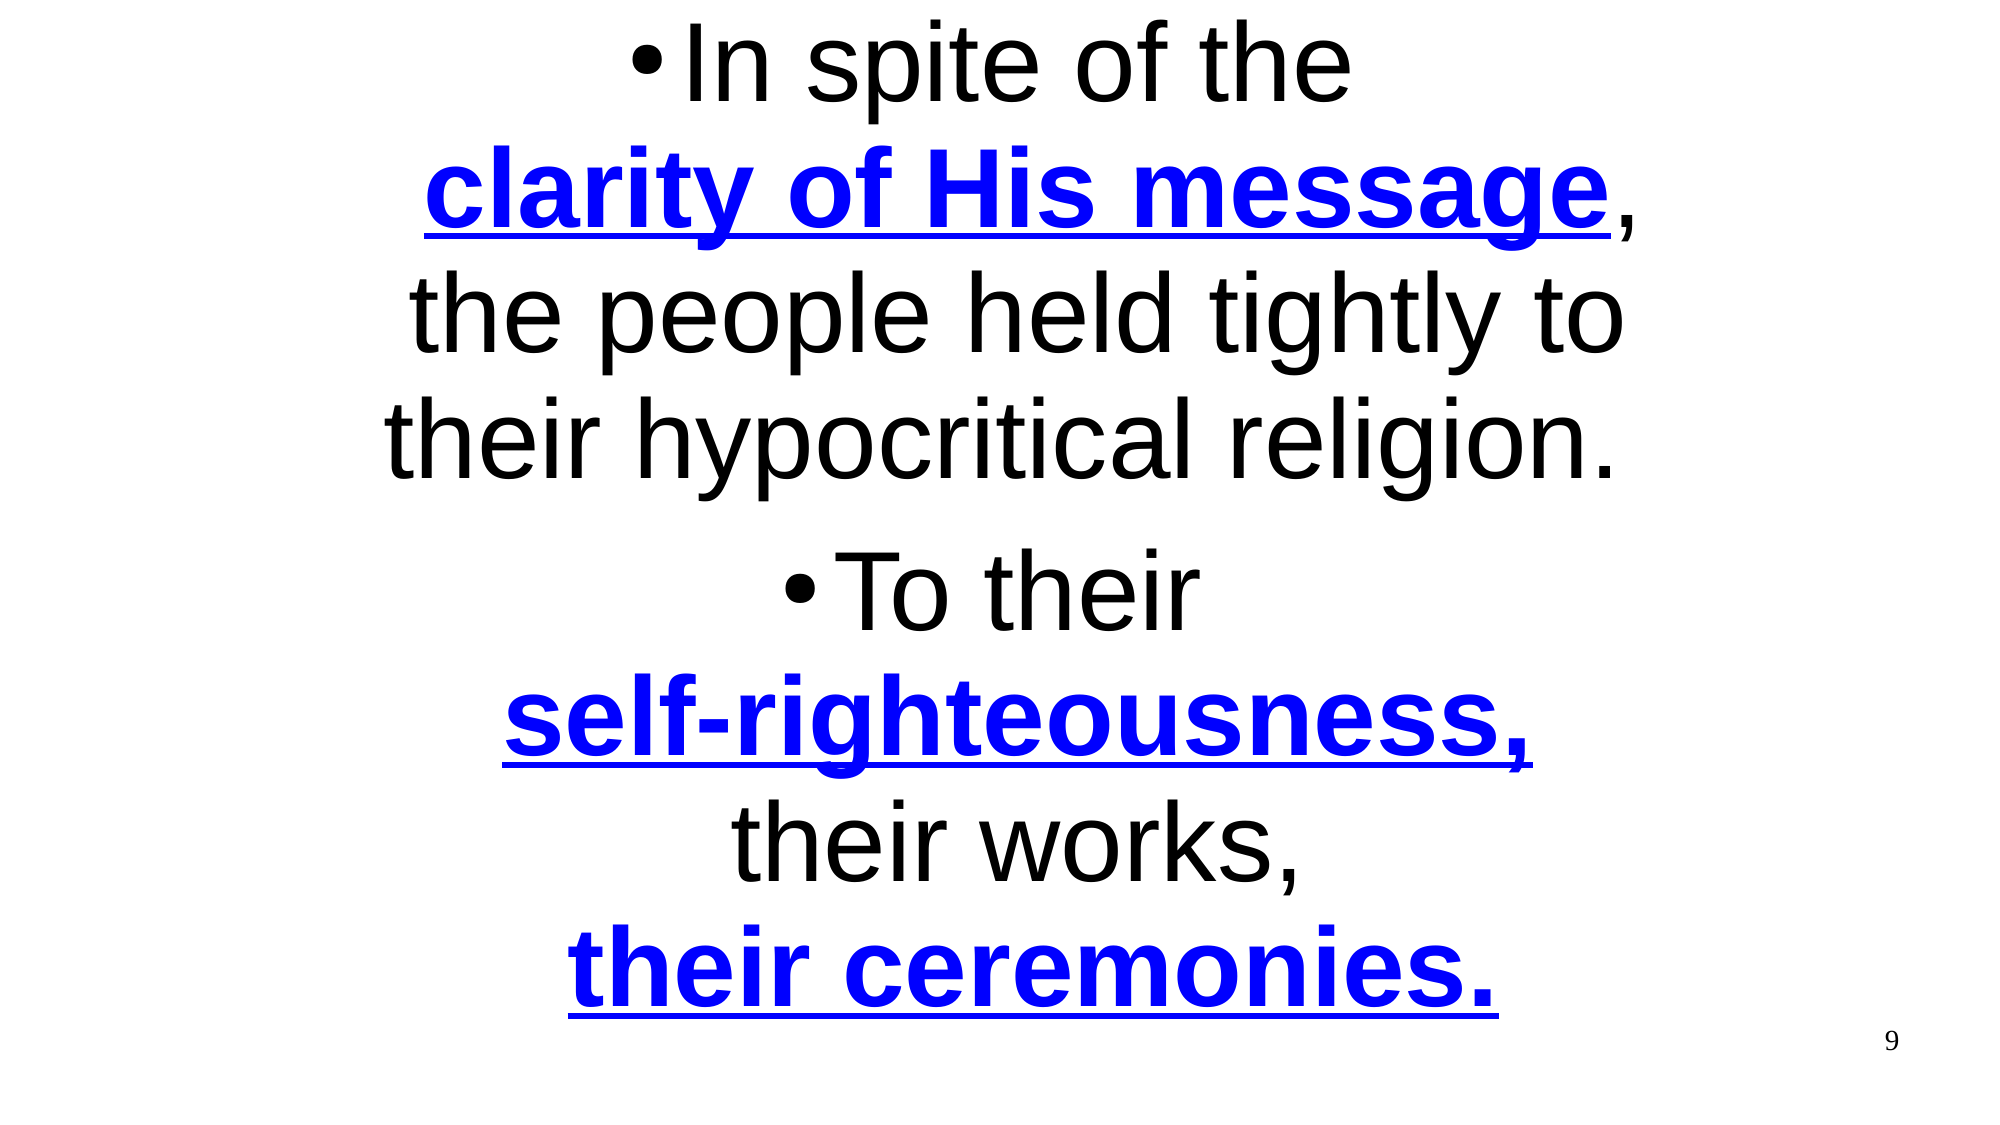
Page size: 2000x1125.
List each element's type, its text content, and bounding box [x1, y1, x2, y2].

list In spite of the clarity of His message, the people held tightly to their hypocritical religion. To their self-righteousness, their works, their ceremonies. [0, 0, 1996, 1123]
